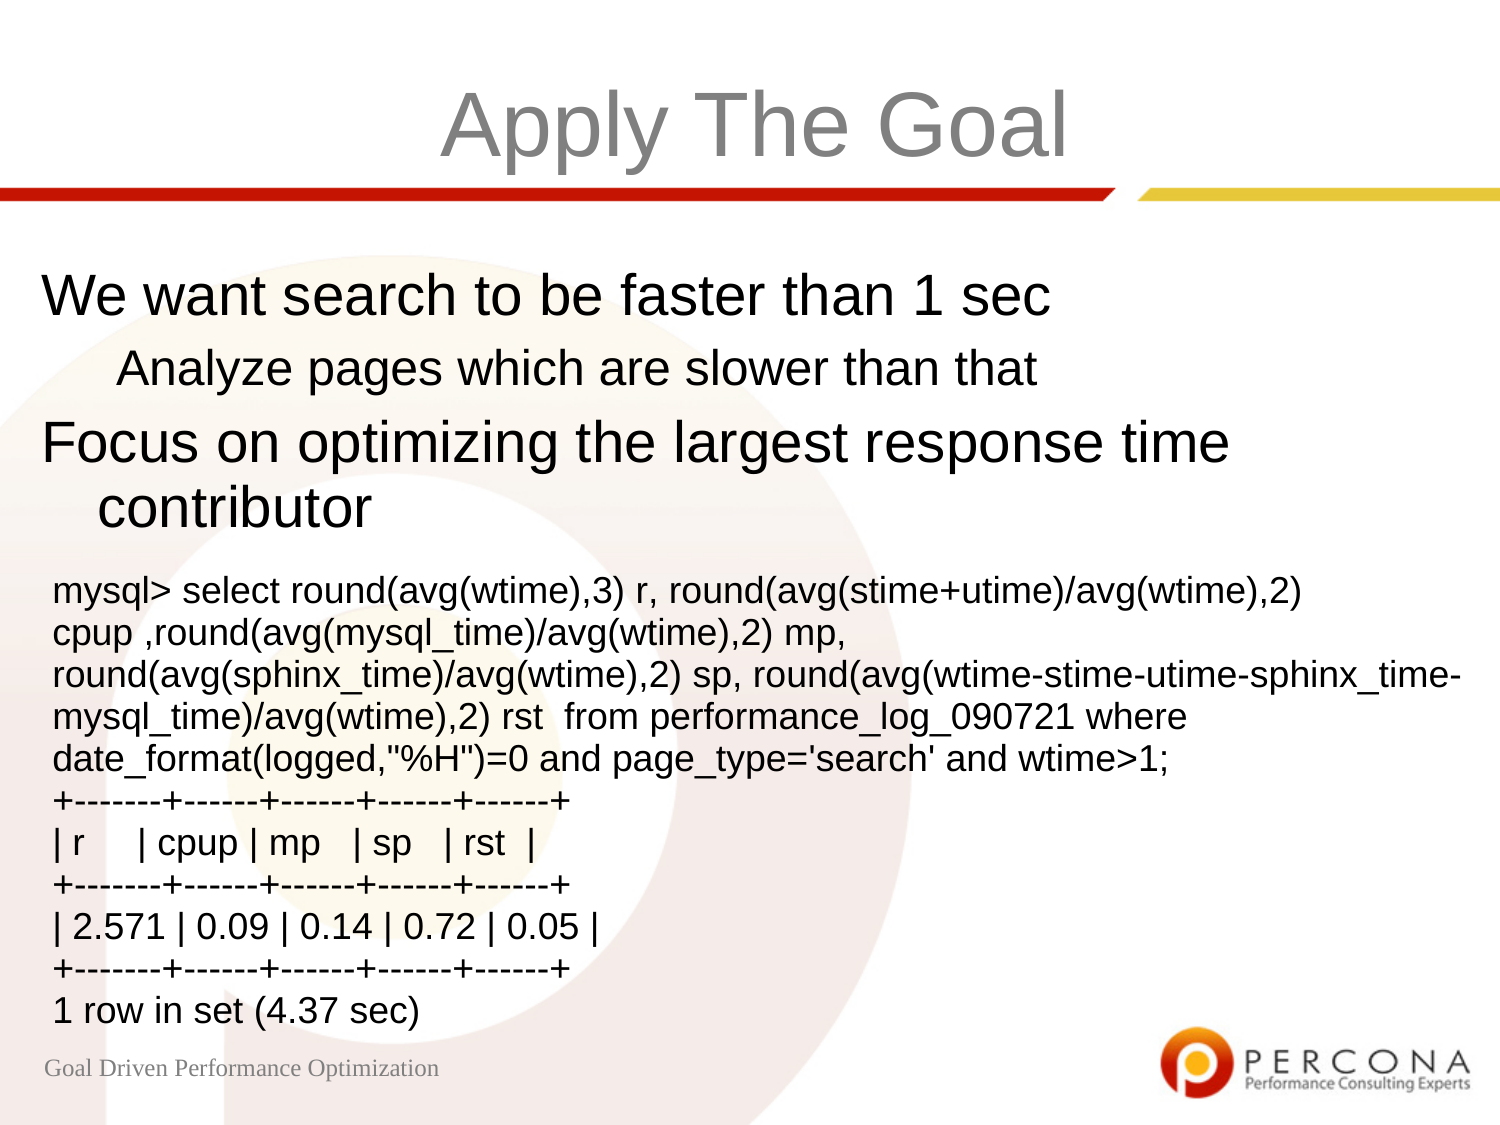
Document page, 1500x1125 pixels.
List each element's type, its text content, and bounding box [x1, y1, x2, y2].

list We want search to be faster than 1 sec Analyze pages which are slower than that Focus on optimizing the largest response time contributor [41, 262, 1471, 562]
title Apply The Goal [41, 62, 1471, 187]
picture [0, 0, 1500, 1125]
text_box mysql> select round(avg(wtime),3) r, round(avg(stime+utime)/avg(wtime),2) cpup ,round(avg(mysql_time)/avg(wtime),2) mp, round(avg(sphinx_time)/avg(wtime),2) sp, round(avg(wtime-stime-utime-sphinx_time-mysql_time)/avg(wtime),2) rst from performance_log_090721 where date_format(logged,"%H")=0 and page_type='search' and wtime>1; +-------+------+------+------+------+ | r | cpup | mp | sp | rst | +-------+------+------+------+------+ | 2.571 | 0.09 | 0.14 | 0.72 | 0.05 | +-------+------+------+------+------+ 1 row in set (4.37 sec) [37, 562, 1498, 1042]
